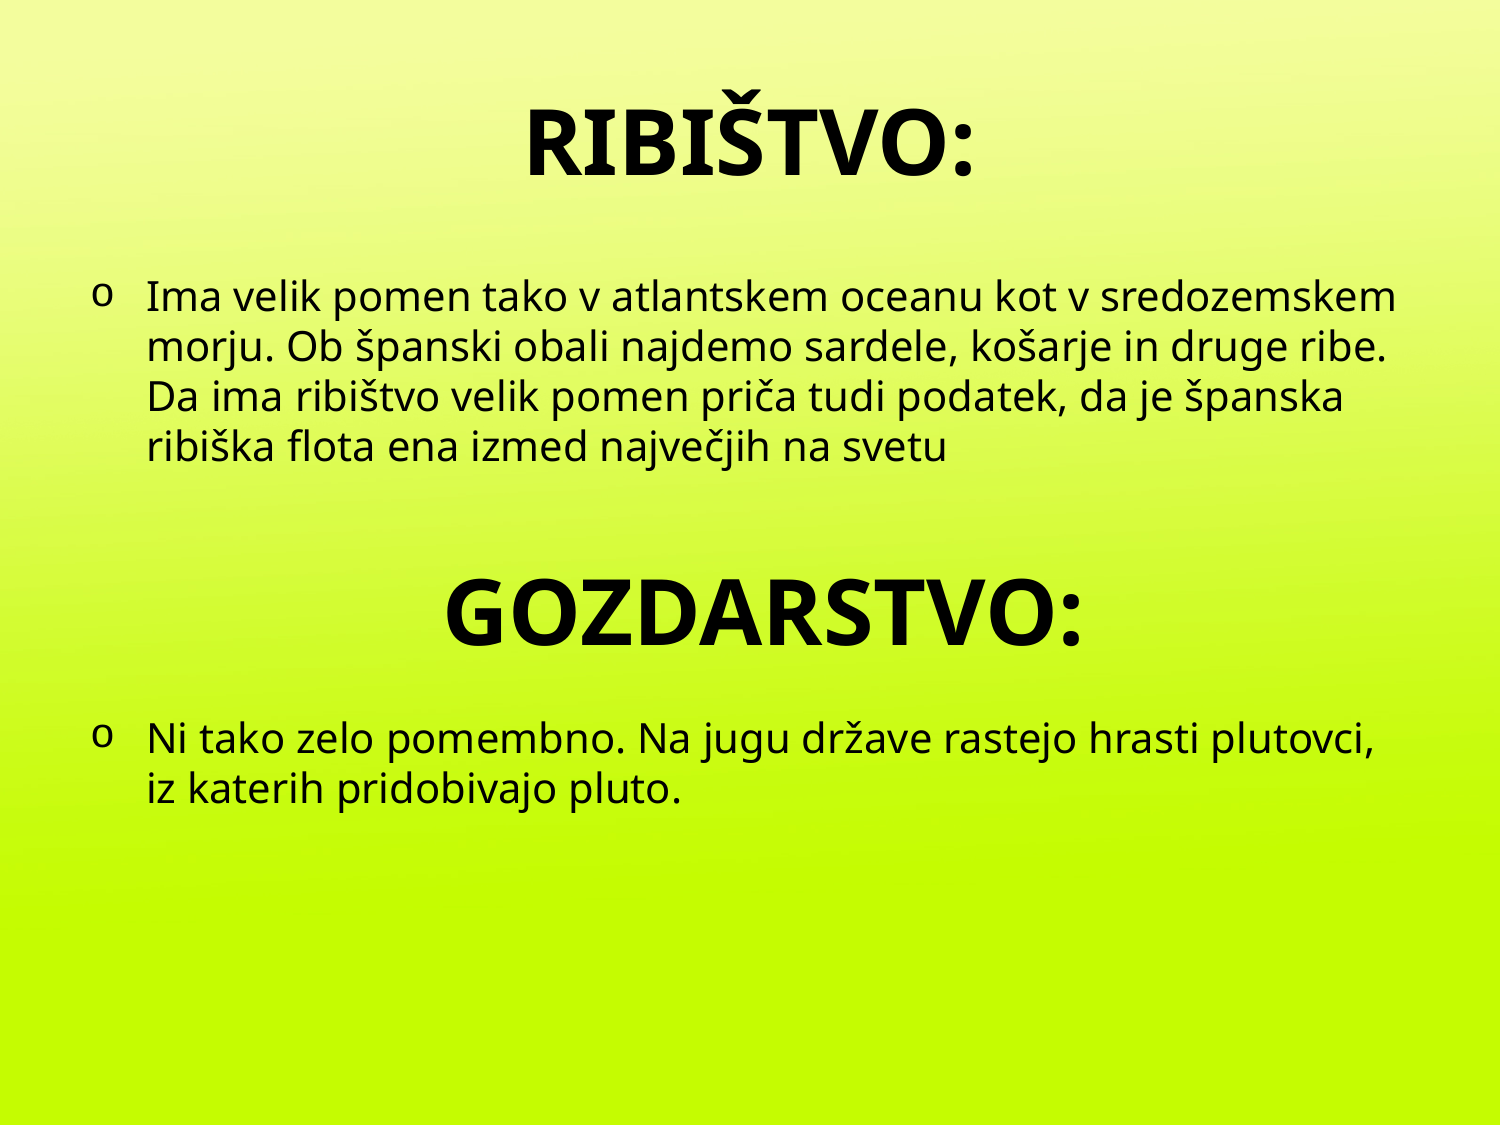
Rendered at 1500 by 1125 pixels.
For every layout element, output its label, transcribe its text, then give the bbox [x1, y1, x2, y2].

text_box GOZDARSTVO: [88, 515, 1439, 703]
title RIBIŠTVO: [75, 45, 1425, 233]
picture [0, 0, 1500, 1125]
list Ima velik pomen tako v atlantskem oceanu kot v sredozemskem morju. Ob španski obali najdemo sardele, košarje in druge ribe. Da ima ribištvo velik pomen priča tudi podatek, da je španska ribiška flota ena izmed največjih na svetu Ni tako zelo pomembno. Na jugu države rastejo hrasti plutovci, iz katerih pridobivajo pluto. [75, 262, 1425, 1005]
